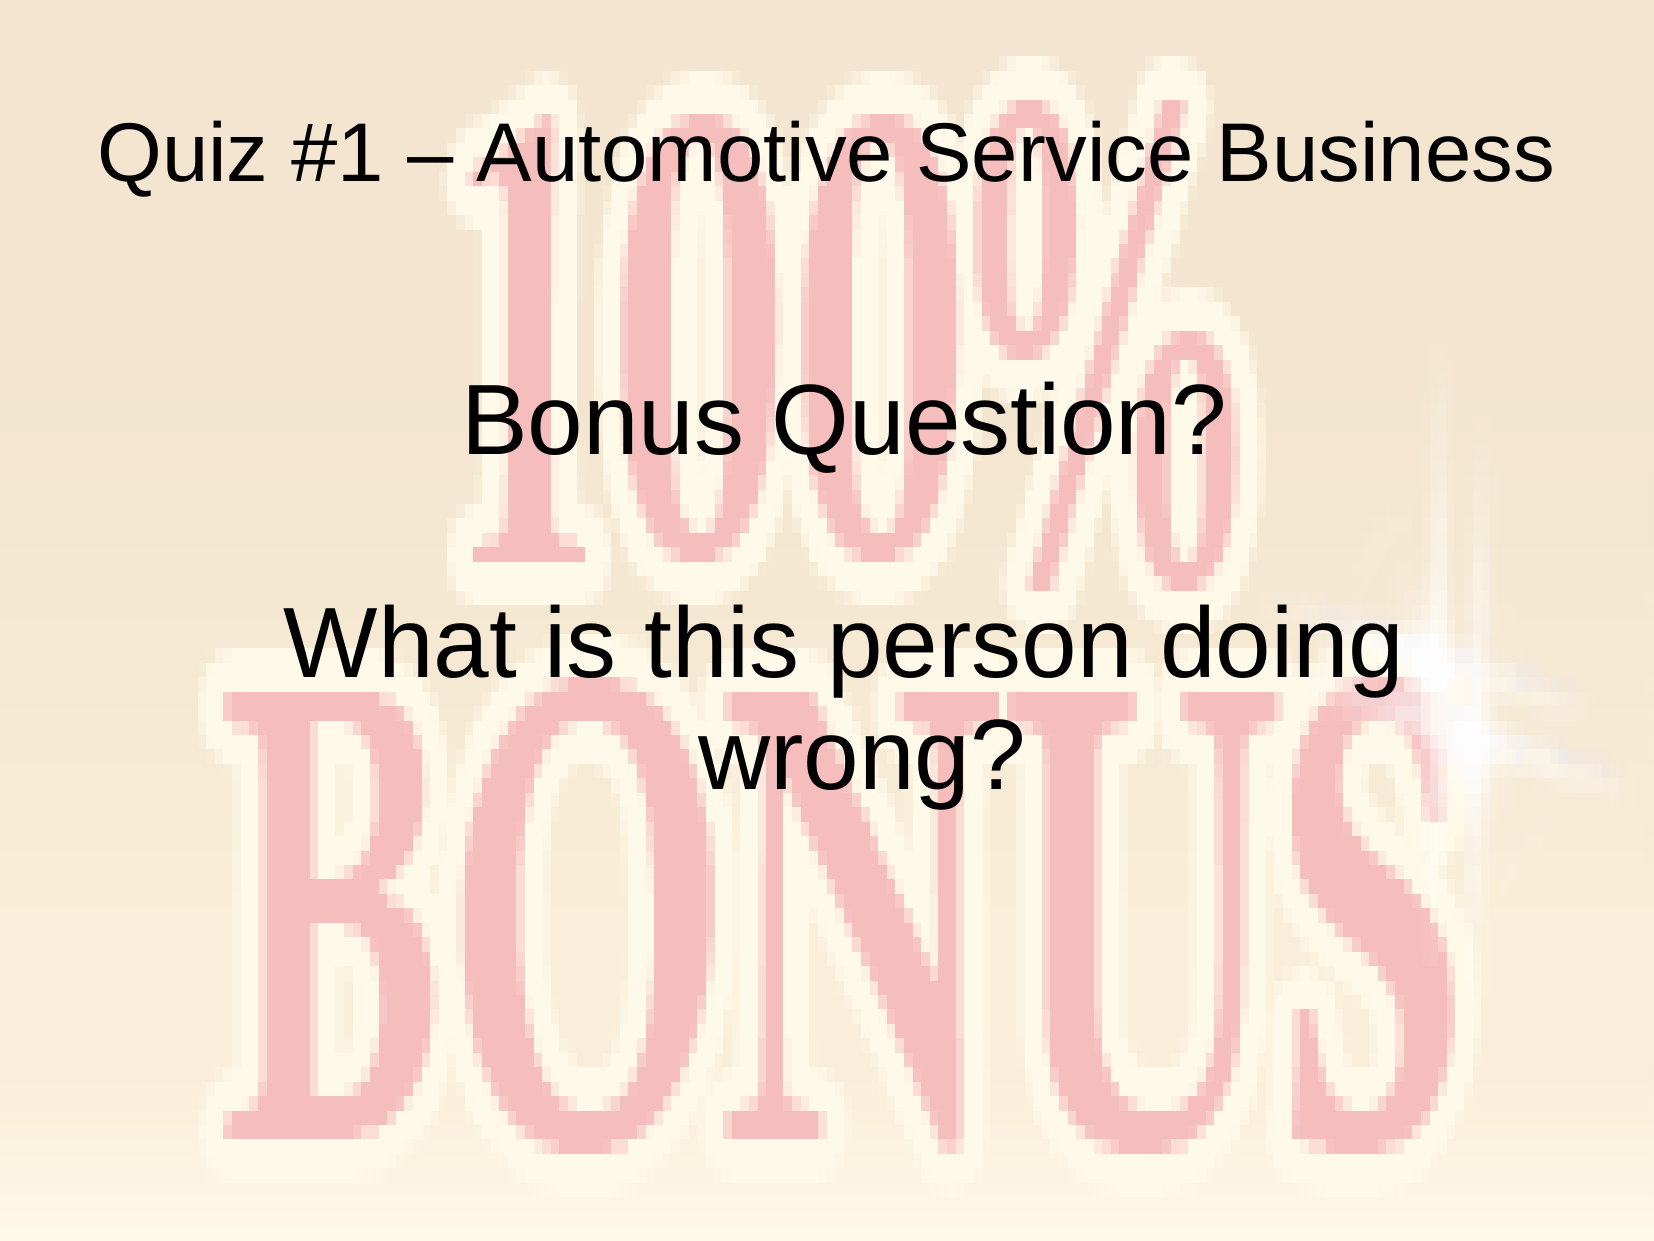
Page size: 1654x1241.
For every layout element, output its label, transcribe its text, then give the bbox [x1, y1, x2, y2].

title Quiz #1 – Automotive Service Business [82, 49, 1571, 257]
subtitle Bonus Question? What is this person doing wrong? [82, 290, 1571, 1109]
picture [0, 0, 1654, 1241]
